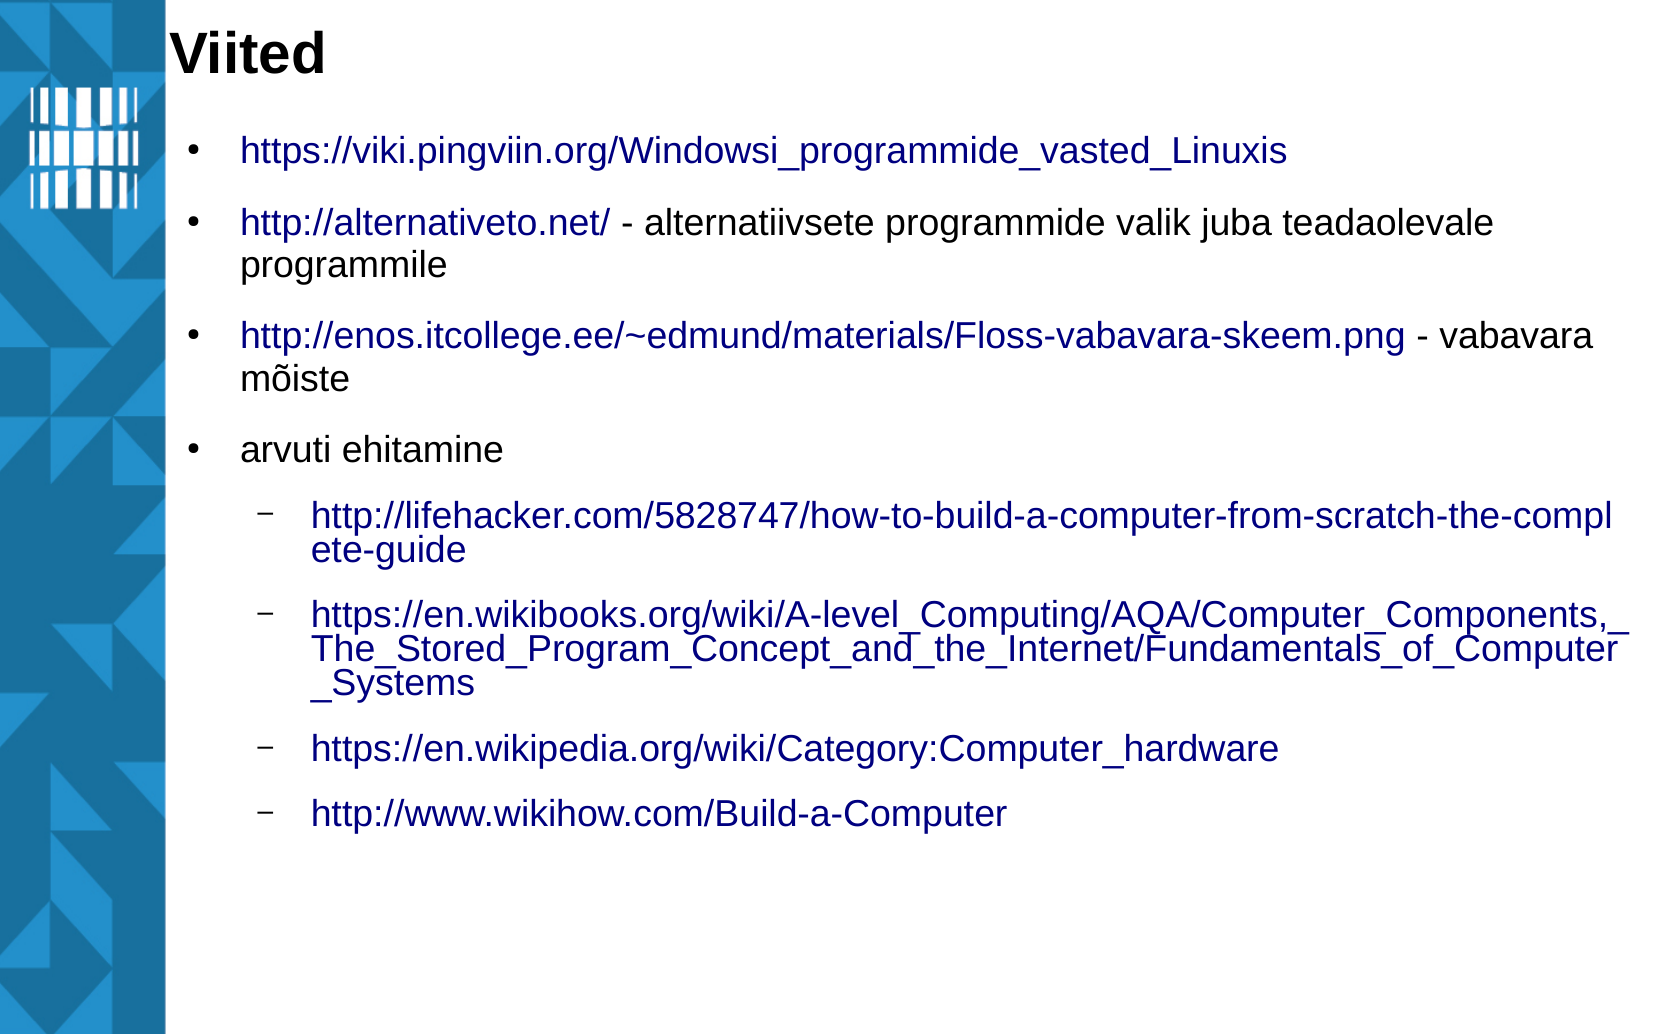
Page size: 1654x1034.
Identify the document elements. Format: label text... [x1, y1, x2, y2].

title Viited [169, 11, 1571, 95]
list https://viki.pingviin.org/Windowsi_programmide_vasted_Linuxis http://alternativeto.net/ - alternatiivsete programmide valik juba teadaolevale programmile http://enos.itcollege.ee/~edmund/materials/Floss-vabavara-skeem.png - vabavara mõiste arvuti ehitamine http://lifehacker.com/5828747/how-to-build-a-computer-from-scratch-the-complete-guide https://en.wikibooks.org/wiki/A-level_Computing/AQA/Computer_Components,_The_Stored_Program_Concept_and_the_Internet/Fundamentals_of_Computer_Systems https://en.wikipedia.org/wiki/Category:Computer_hardware http://www.wikihow.com/Build-a-Computer [169, 129, 1630, 997]
